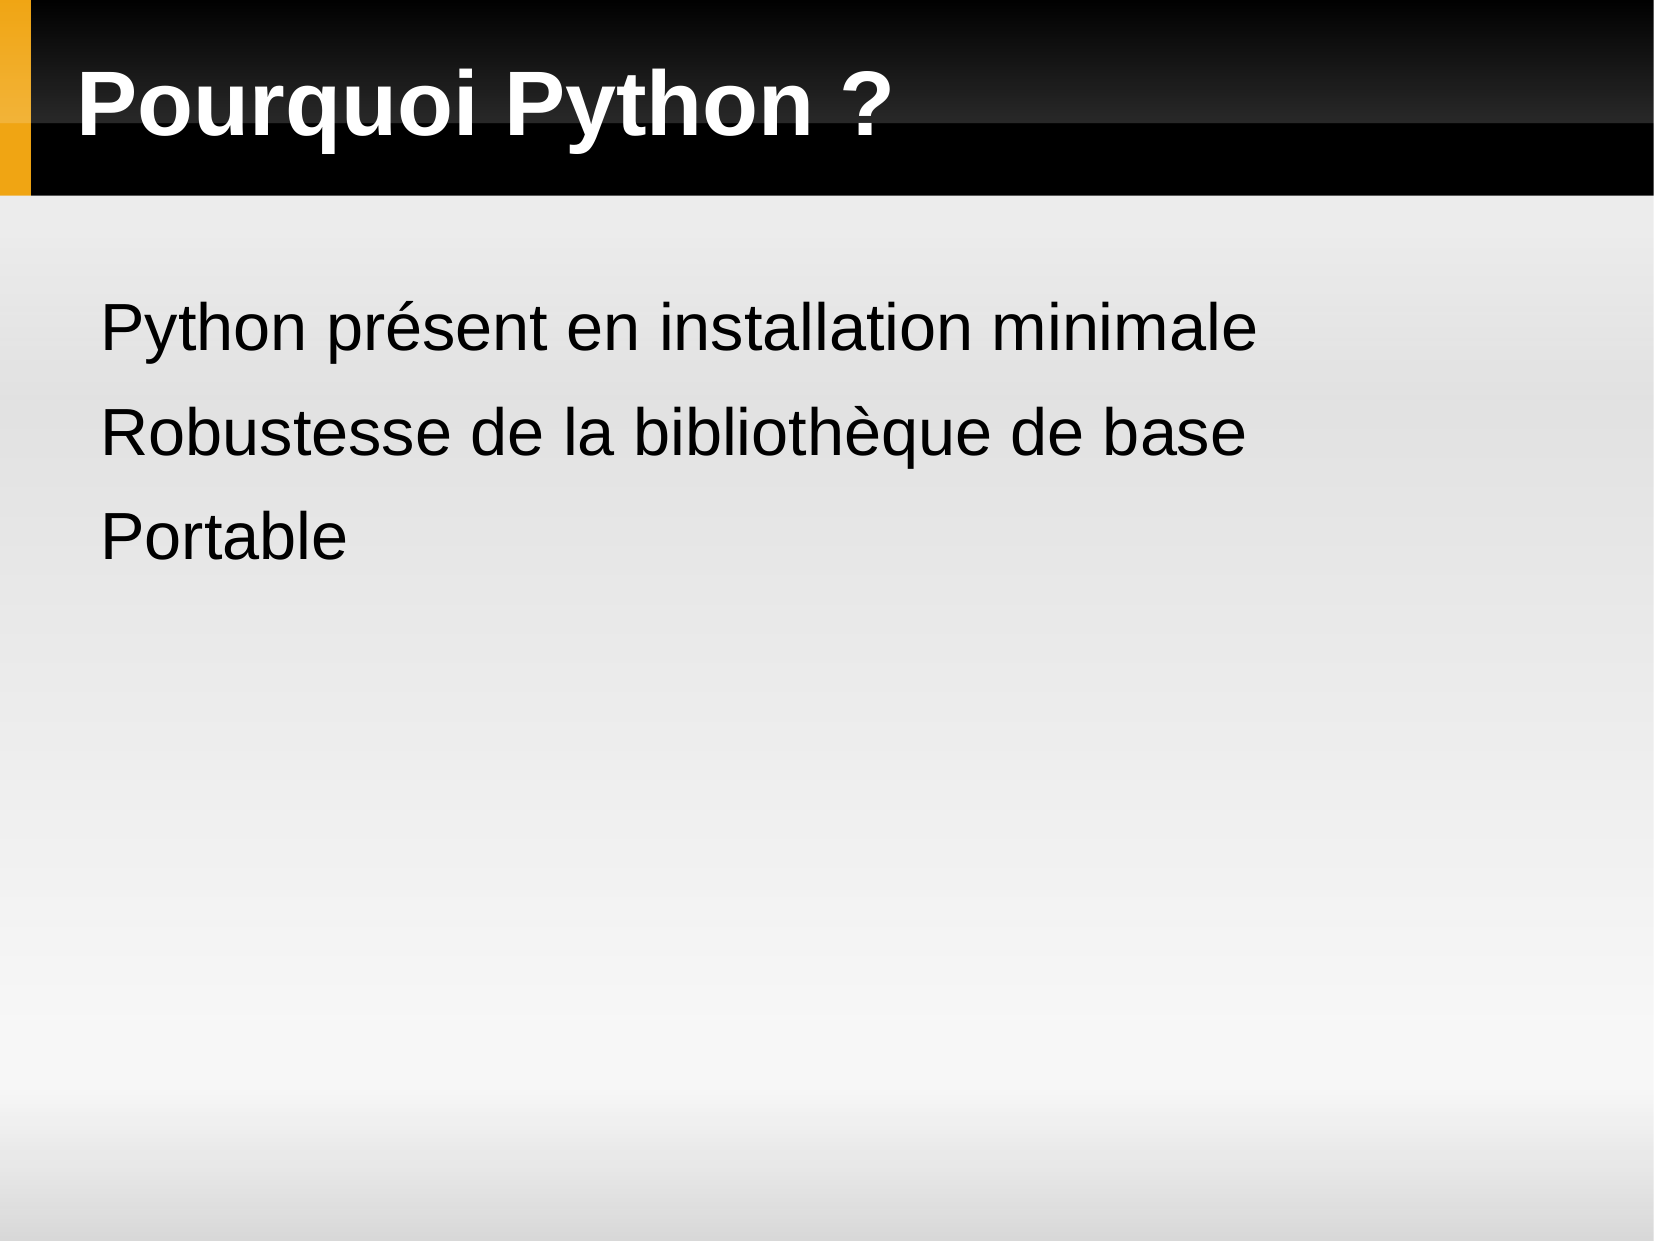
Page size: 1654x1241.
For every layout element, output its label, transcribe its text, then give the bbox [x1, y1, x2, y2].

picture [0, 0, 1654, 1241]
title Pourquoi Python ? [76, 7, 1565, 200]
list Python présent en installation minimale Robustesse de la bibliothèque de base Portable [82, 290, 1571, 1094]
